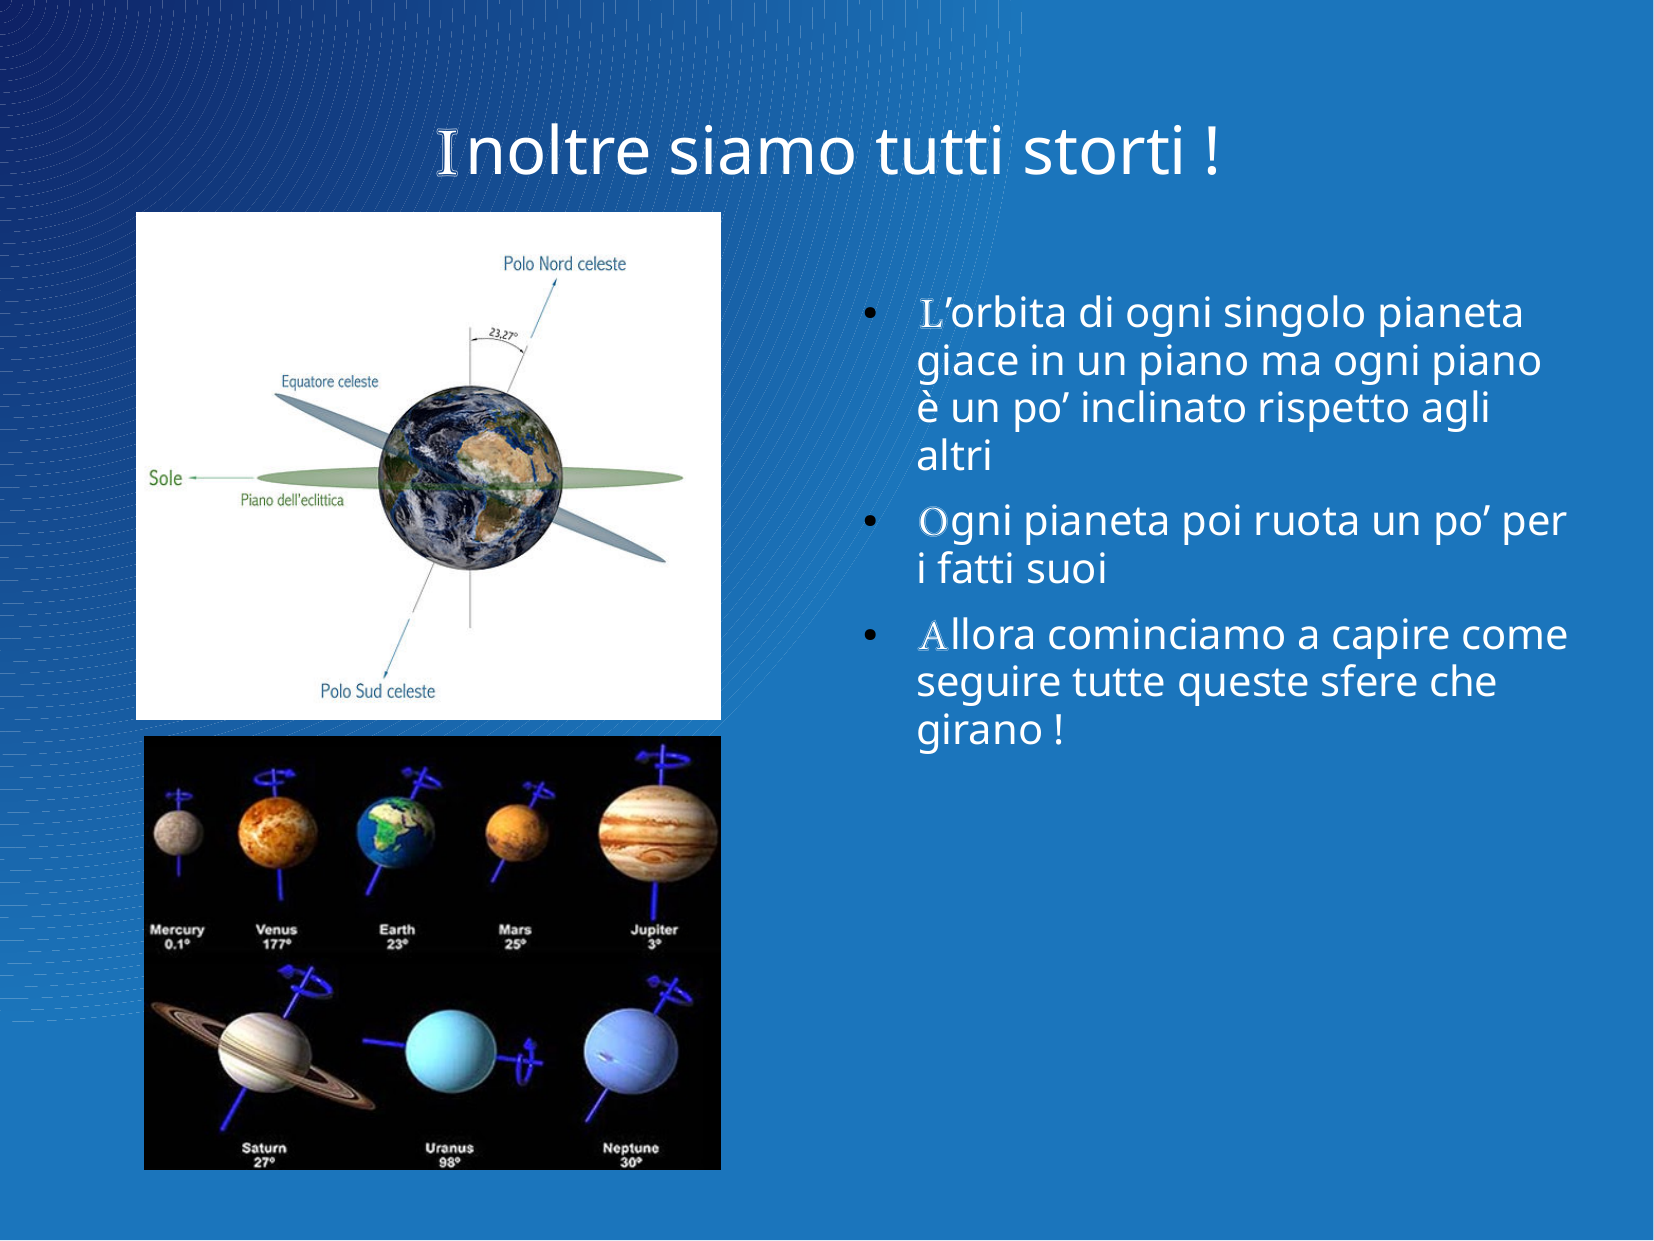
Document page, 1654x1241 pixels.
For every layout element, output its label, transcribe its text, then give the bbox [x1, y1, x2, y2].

picture [136, 212, 721, 720]
title Inoltre siamo tutti storti ! [82, 49, 1571, 257]
picture [144, 736, 721, 1170]
list L’orbita di ogni singolo pianeta giace in un piano ma ogni piano è un po’ inclinato rispetto agli altri Ogni pianeta poi ruota un po’ per i fatti suoi Allora cominciamo a capire come seguire tutte queste sfere che girano ! [845, 290, 1572, 1010]
